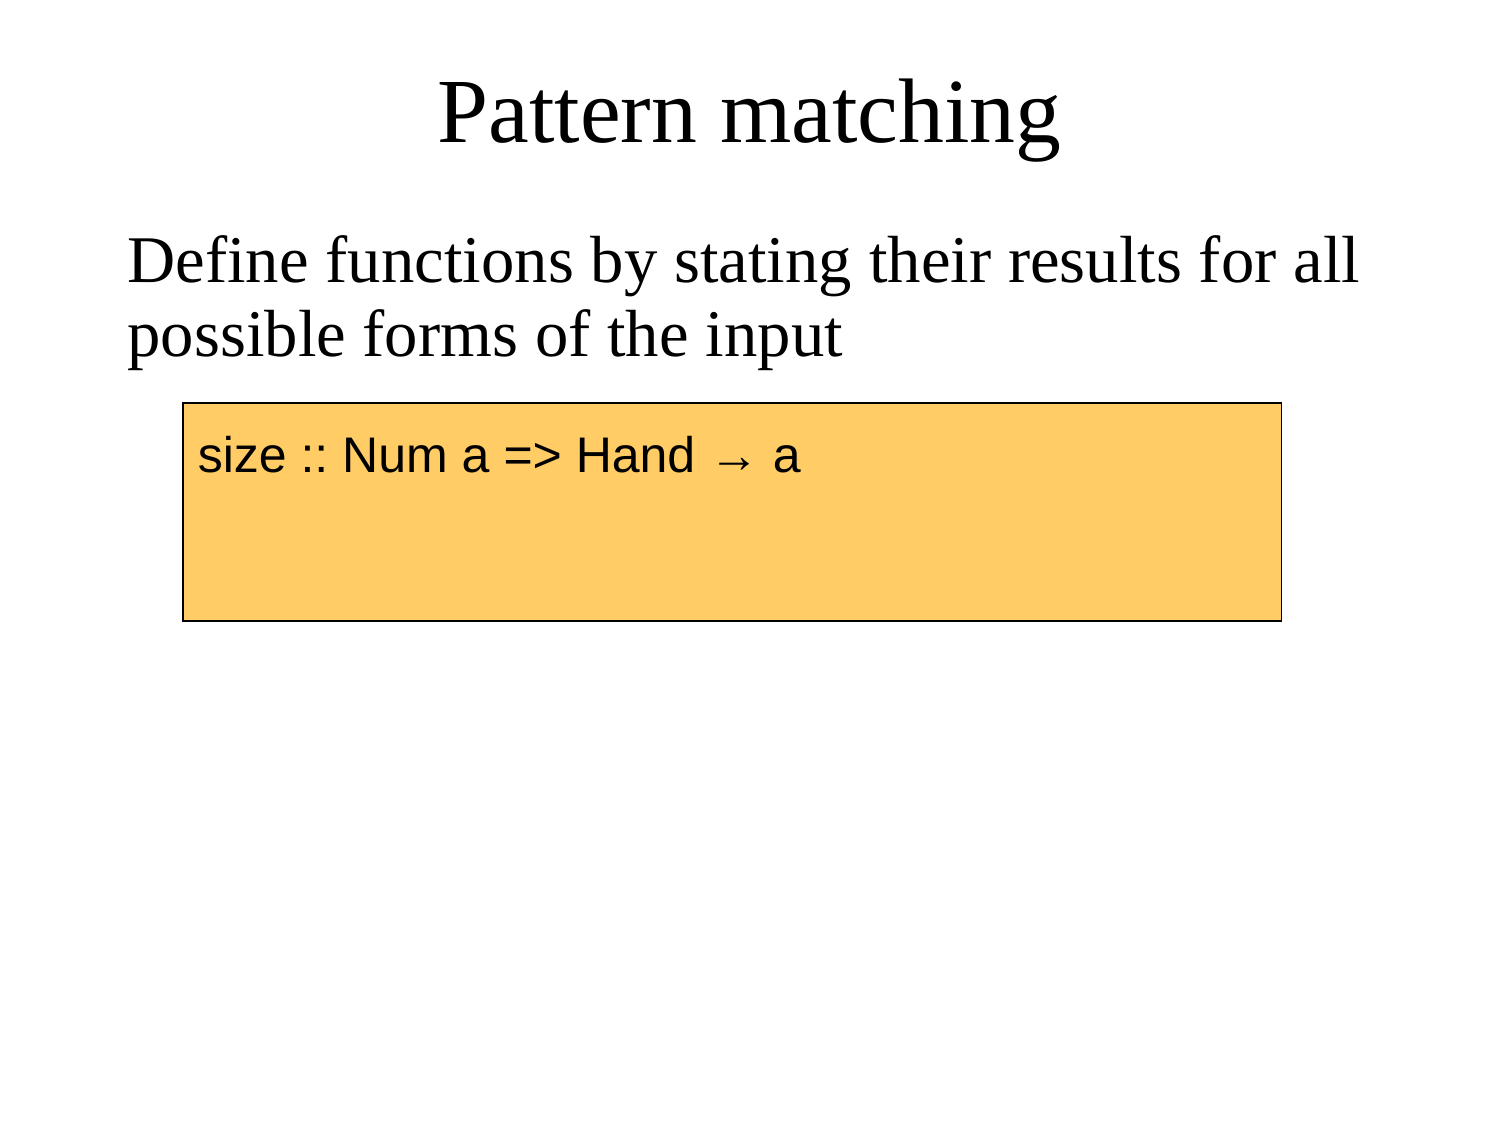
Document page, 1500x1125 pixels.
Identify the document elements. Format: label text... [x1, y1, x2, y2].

list Define functions by stating their results for all possible forms of the input [112, 214, 1388, 515]
text_box size :: Num a => Hand → a [183, 402, 1282, 622]
title Pattern matching [112, 17, 1388, 205]
